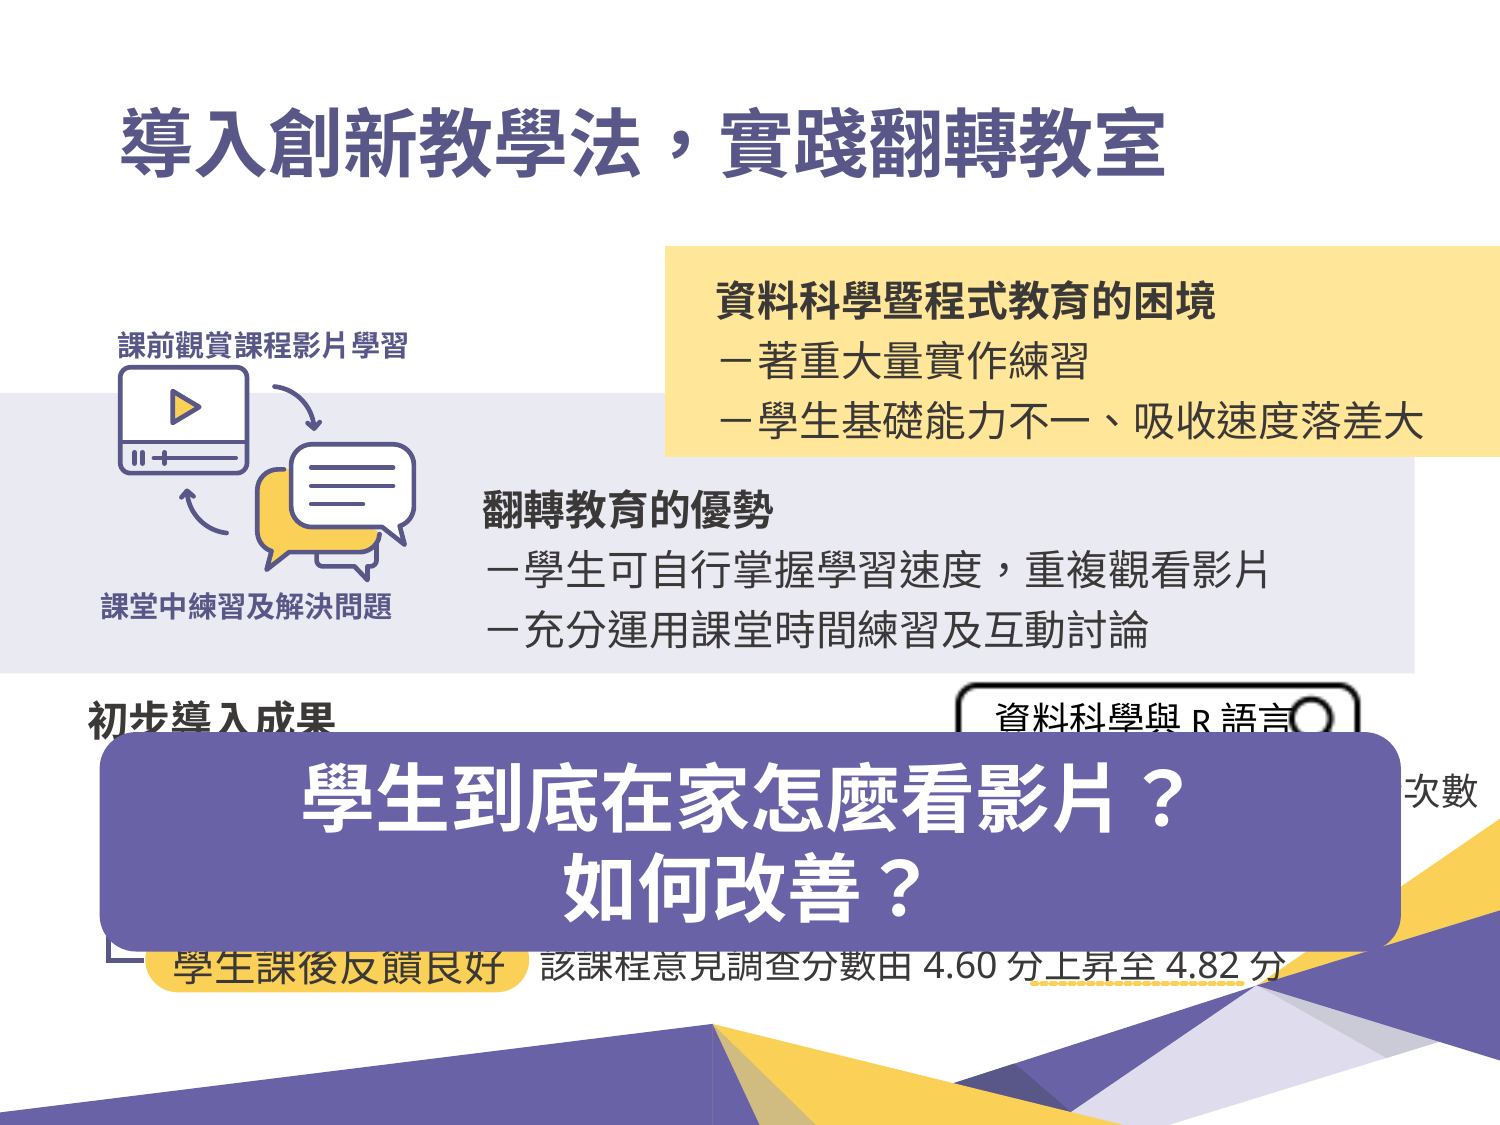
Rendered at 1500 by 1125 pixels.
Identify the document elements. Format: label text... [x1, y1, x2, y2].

text_box 資料科學暨程式教育的困境 －著重大量實作練習 －學生基礎能力不一、吸收速度落差大 [700, 256, 1494, 454]
text_box [123, 444, 244, 470]
text_box 初步導入成果 [72, 677, 871, 754]
title 導入創新教學法，實踐翻轉教室 [103, 59, 1446, 235]
text_box 觀看時間約6千小時、逾9萬次觀看次數 [1441, 752, 1494, 821]
text_box 學生到底在家怎麼看影片？ 如何改善？ [99, 732, 1401, 952]
text_box [123, 371, 244, 440]
text_box 學生課後反饋良好 [157, 952, 561, 998]
text_box 課堂中練習及解決問題 [85, 573, 434, 632]
picture [871, 430, 1441, 1006]
text_box 資料科學與R語言 [979, 689, 1282, 732]
text_box [0, 246, 1500, 674]
text_box 課前觀賞課程影片學習 [102, 313, 451, 371]
text_box 翻轉教育的優勢 －學生可自行掌握學習速度，重複觀看影片 －充分運用課堂時間練習及互動討論 [467, 466, 871, 664]
text_box 該課程意見調查分數由4.60分上昇至4.82分 [524, 952, 871, 994]
text_box [145, 952, 157, 985]
